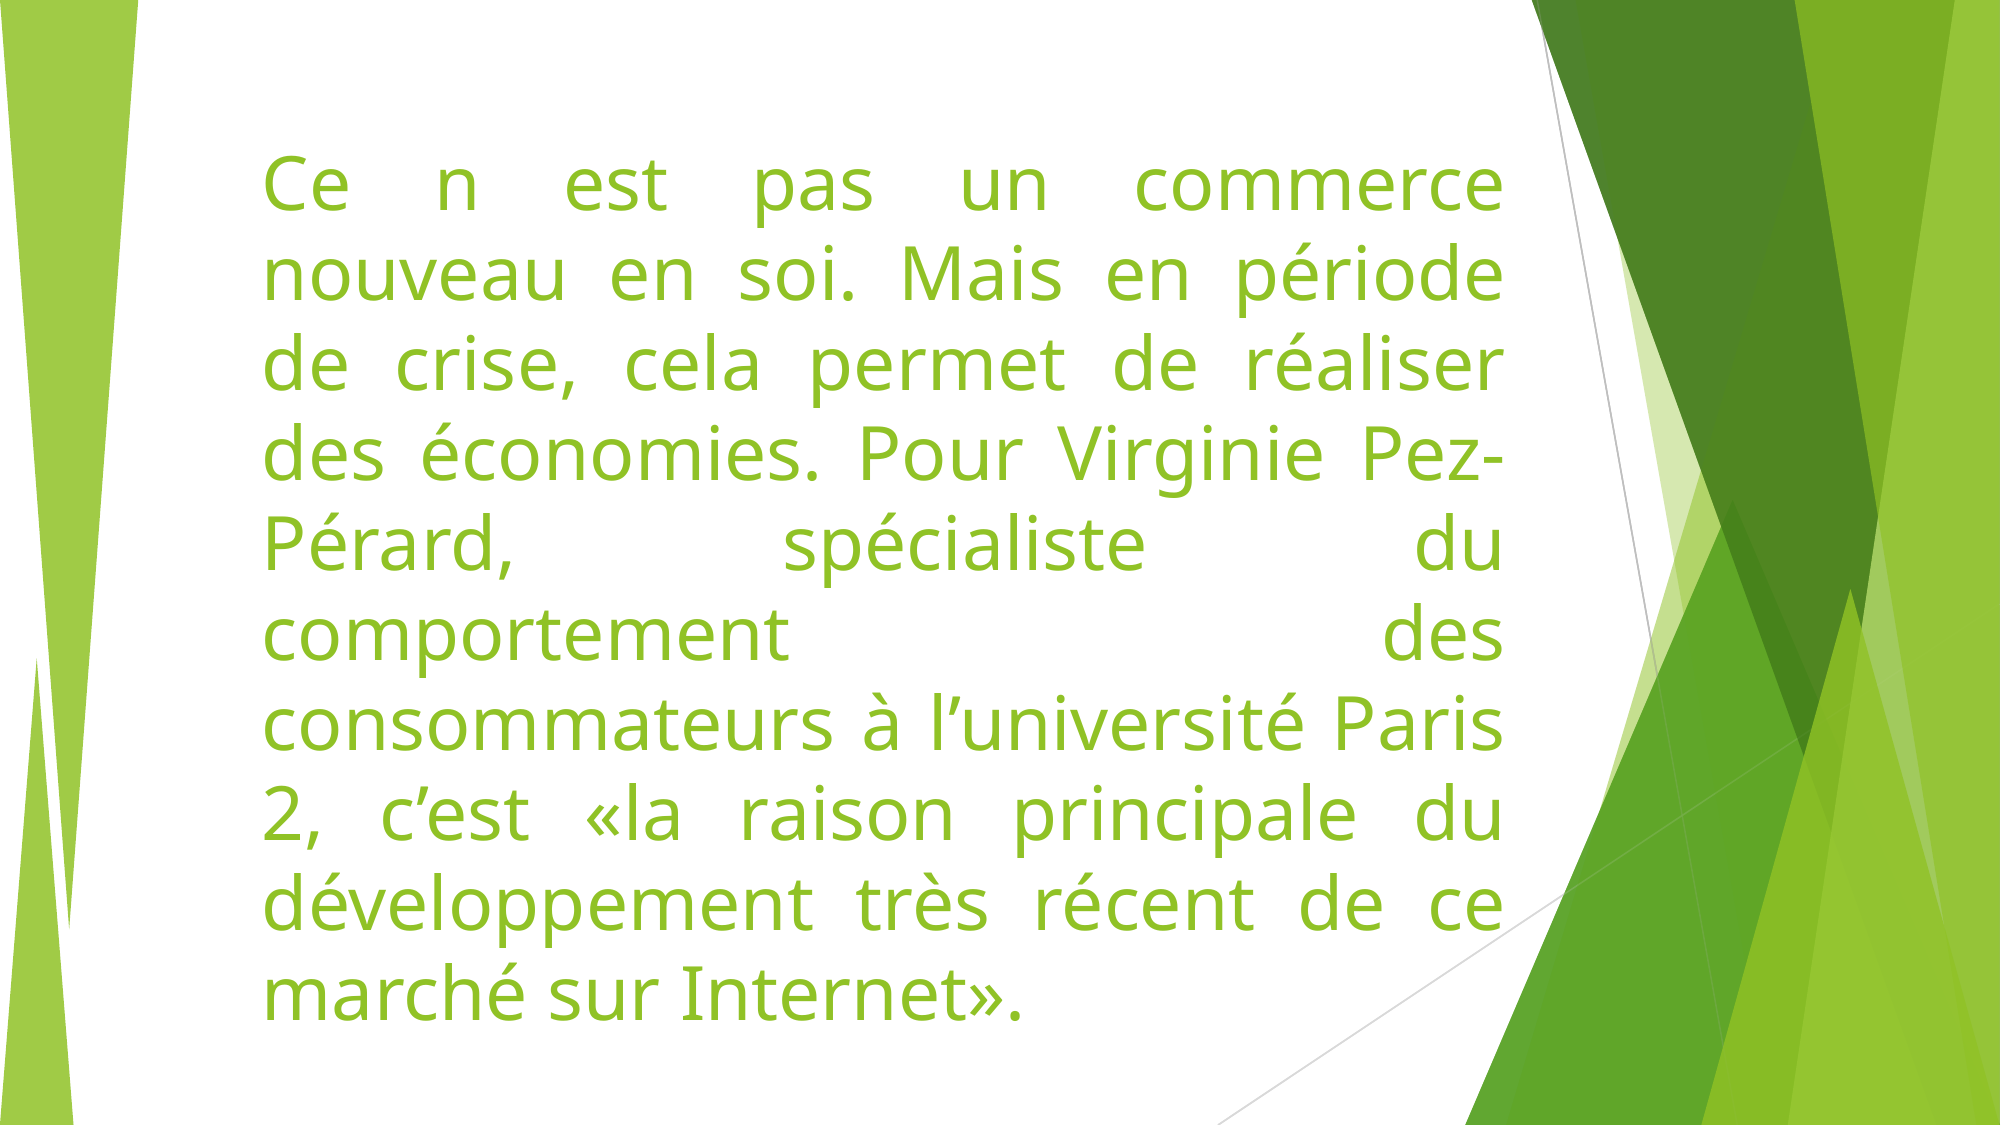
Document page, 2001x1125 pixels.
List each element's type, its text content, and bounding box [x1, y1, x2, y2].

subtitle Ce n est pas un commerce nouveau en soi. Mais en période de crise, cela permet de réaliser des économies. Pour Virginie Pez-Pérard, spécialiste du comportement des consommateurs à l’université Paris 2, c’est «la raison principale du développement très récent de ce marché sur Internet». Désormais, la location se pratique entre particuliers et pour n’importe quel objet, véhicule, mobilier ou vêtement. Un aspect qui traduit selon la chercheuse un changement profond. «Nous sommes passés dans une société du jetable, explique-t-elle. On recherche une expérience de consommation plus que la propriété. Par exemple, la machine à raclette est intéressante parce qu’on veut partager un repas et un bon moment. Le fait qu’elle nous appartienne importe peu.» [247, 128, 1522, 845]
